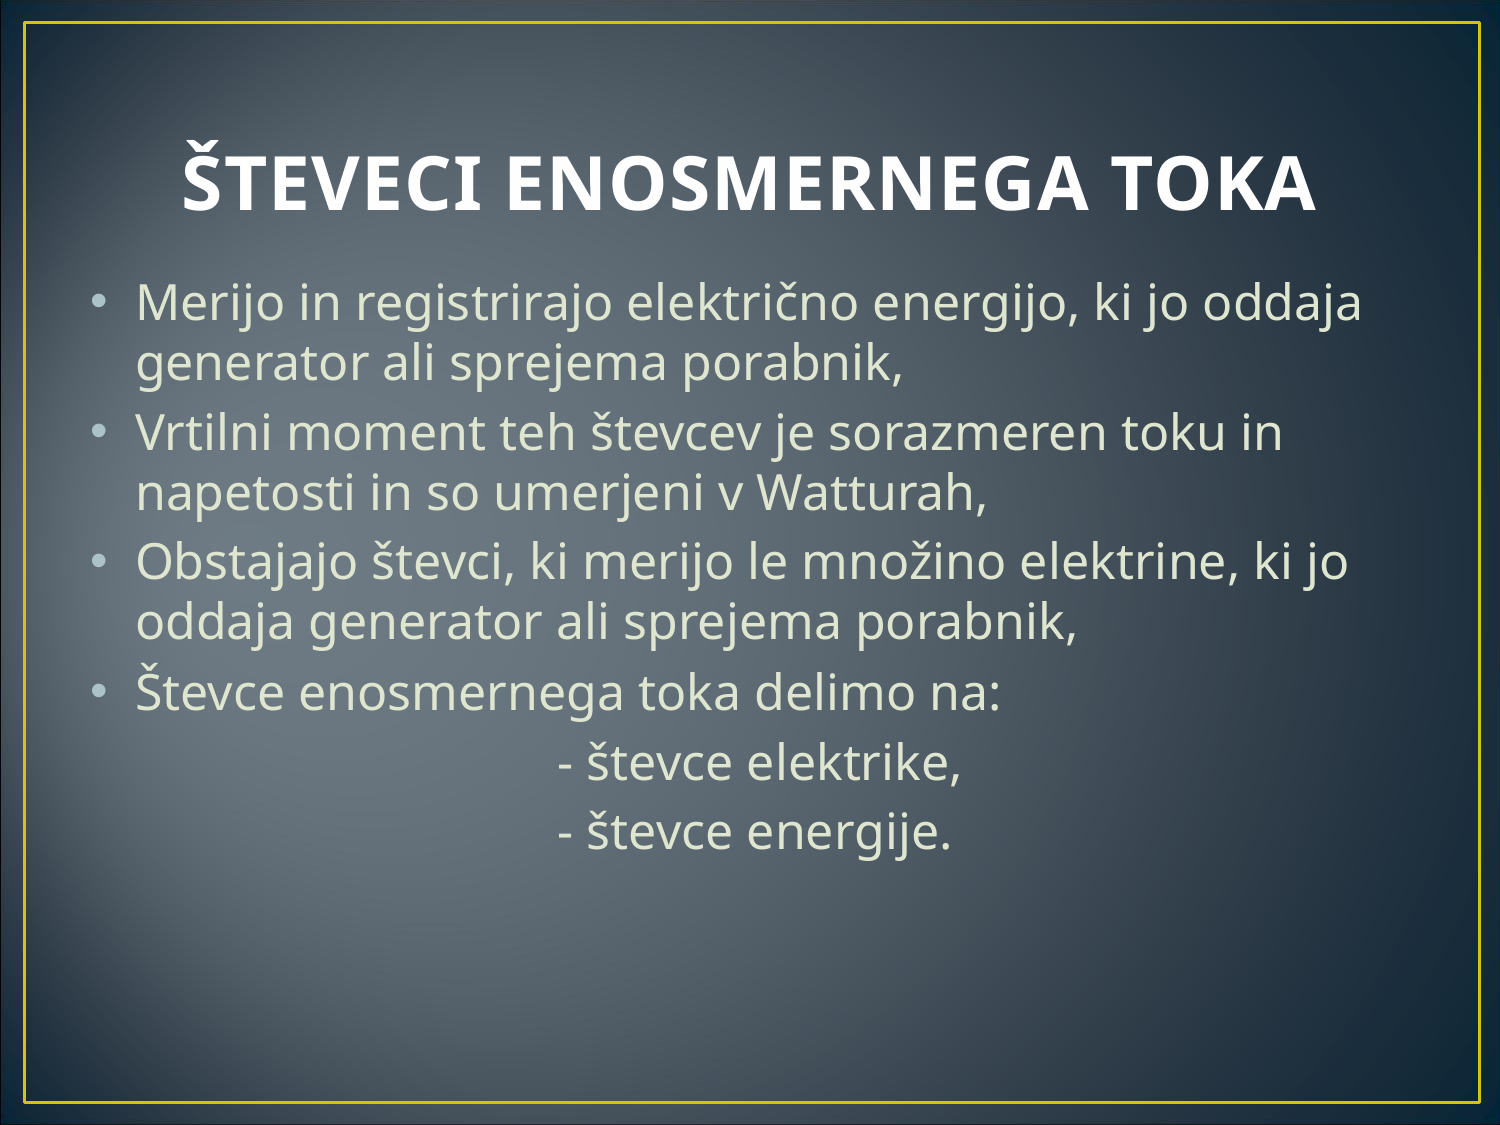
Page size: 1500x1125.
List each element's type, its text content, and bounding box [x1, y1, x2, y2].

picture [0, 0, 1500, 1125]
list Merijo in registrirajo električno energijo, ki jo oddaja generator ali sprejema porabnik, Vrtilni moment teh števcev je sorazmeren toku in napetosti in so umerjeni v Watturah, Obstajajo števci, ki merijo le množino elektrine, ki jo oddaja generator ali sprejema porabnik, Števce enosmernega toka delimo na: - števce elektrike, - števce energije. [75, 262, 1425, 1005]
title ŠTEVECI ENOSMERNEGA TOKA [75, 45, 1425, 233]
